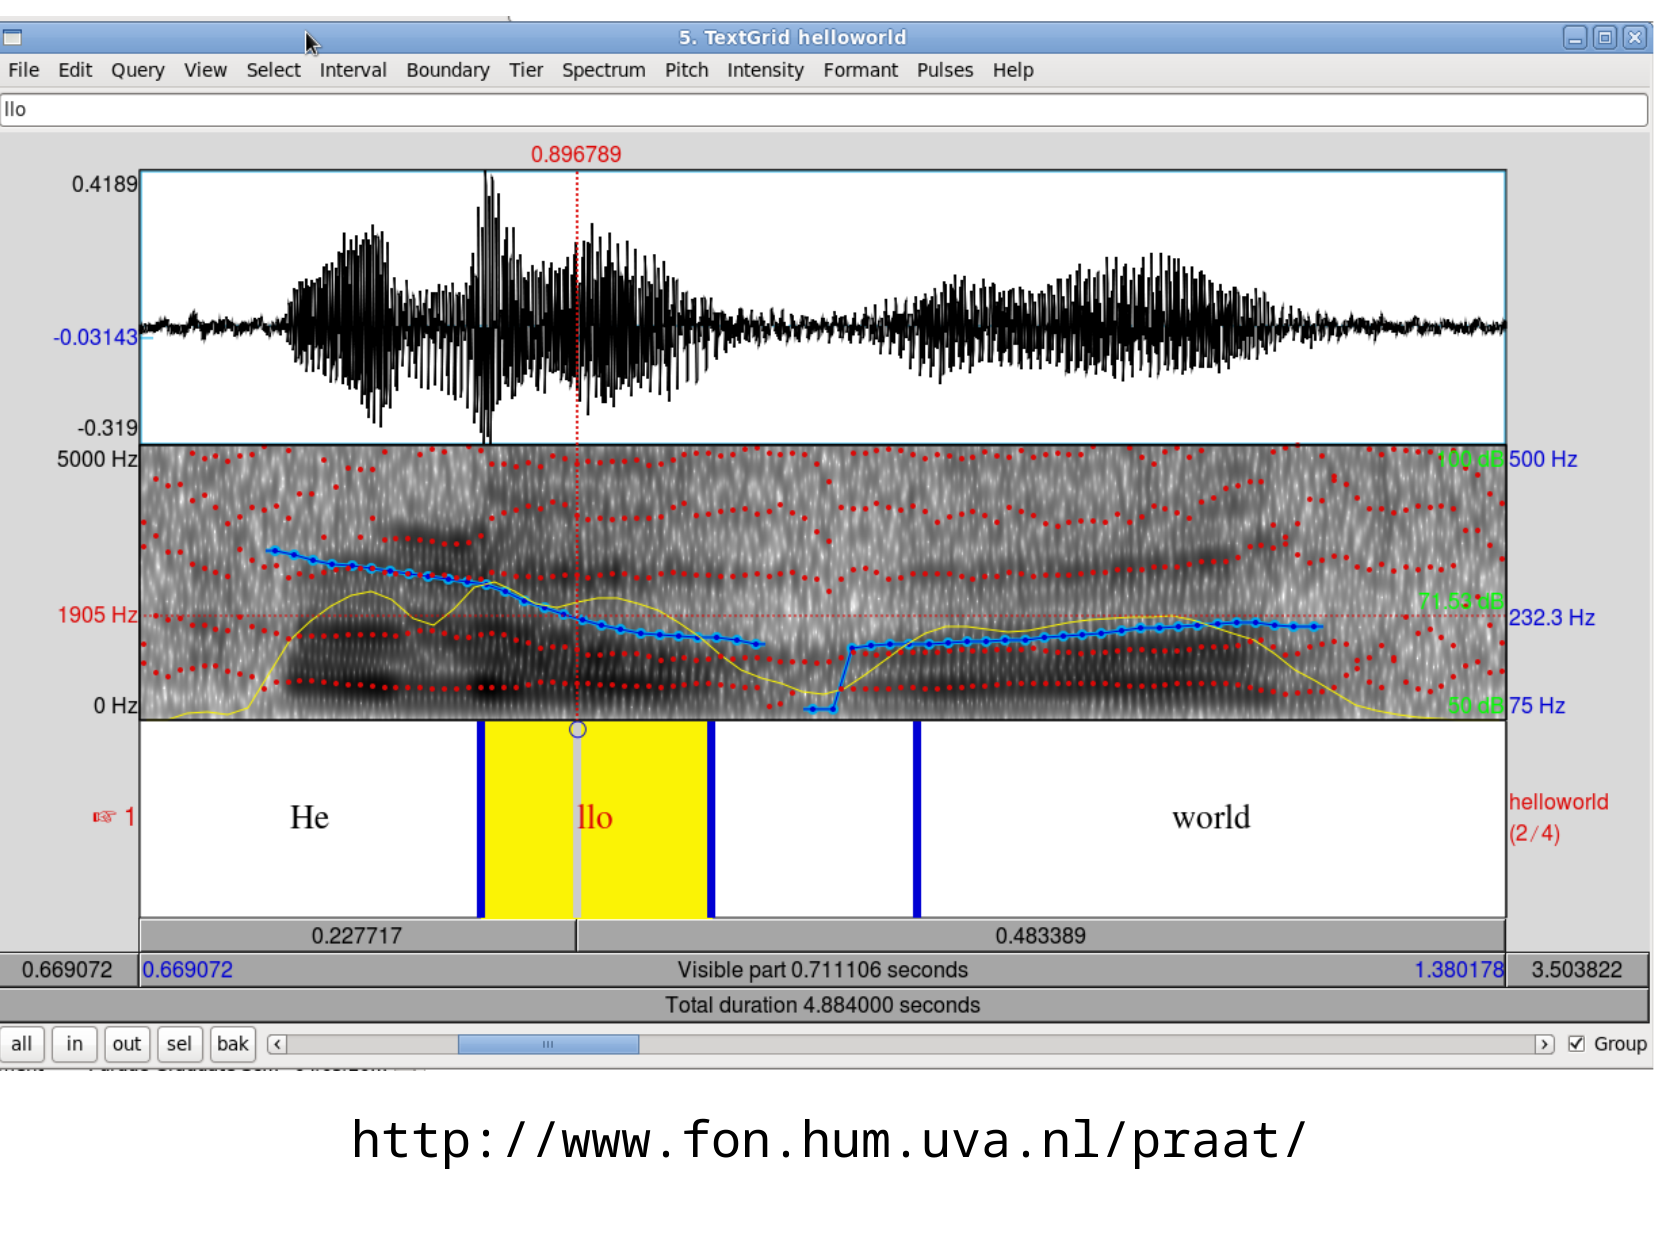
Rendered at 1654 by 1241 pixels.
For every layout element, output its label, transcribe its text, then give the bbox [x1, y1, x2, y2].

picture [0, 16, 1654, 1071]
title http://www.fon.hum.uva.nl/praat/ [86, 1034, 1576, 1241]
